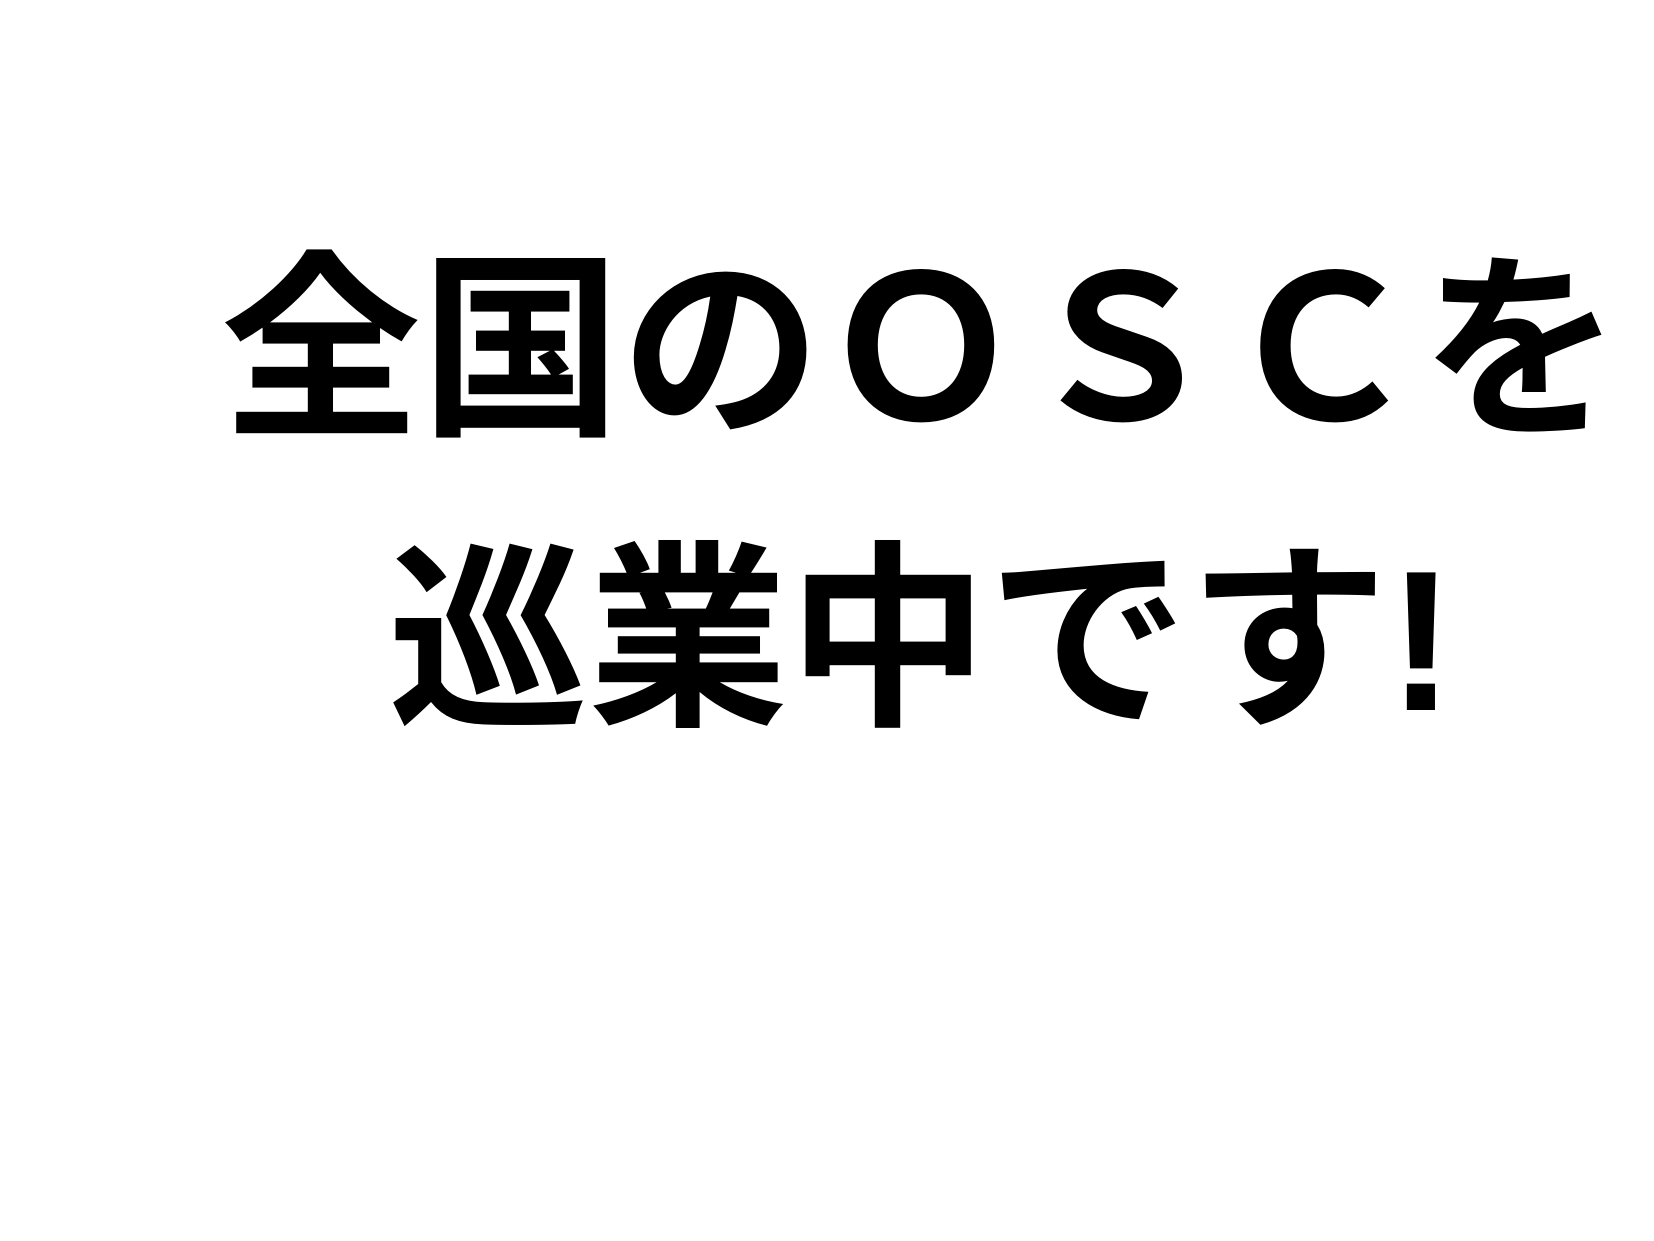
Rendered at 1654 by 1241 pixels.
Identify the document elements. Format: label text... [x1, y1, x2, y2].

text_box 全国のＯＳＣを 巡業中です! [206, 181, 1468, 621]
